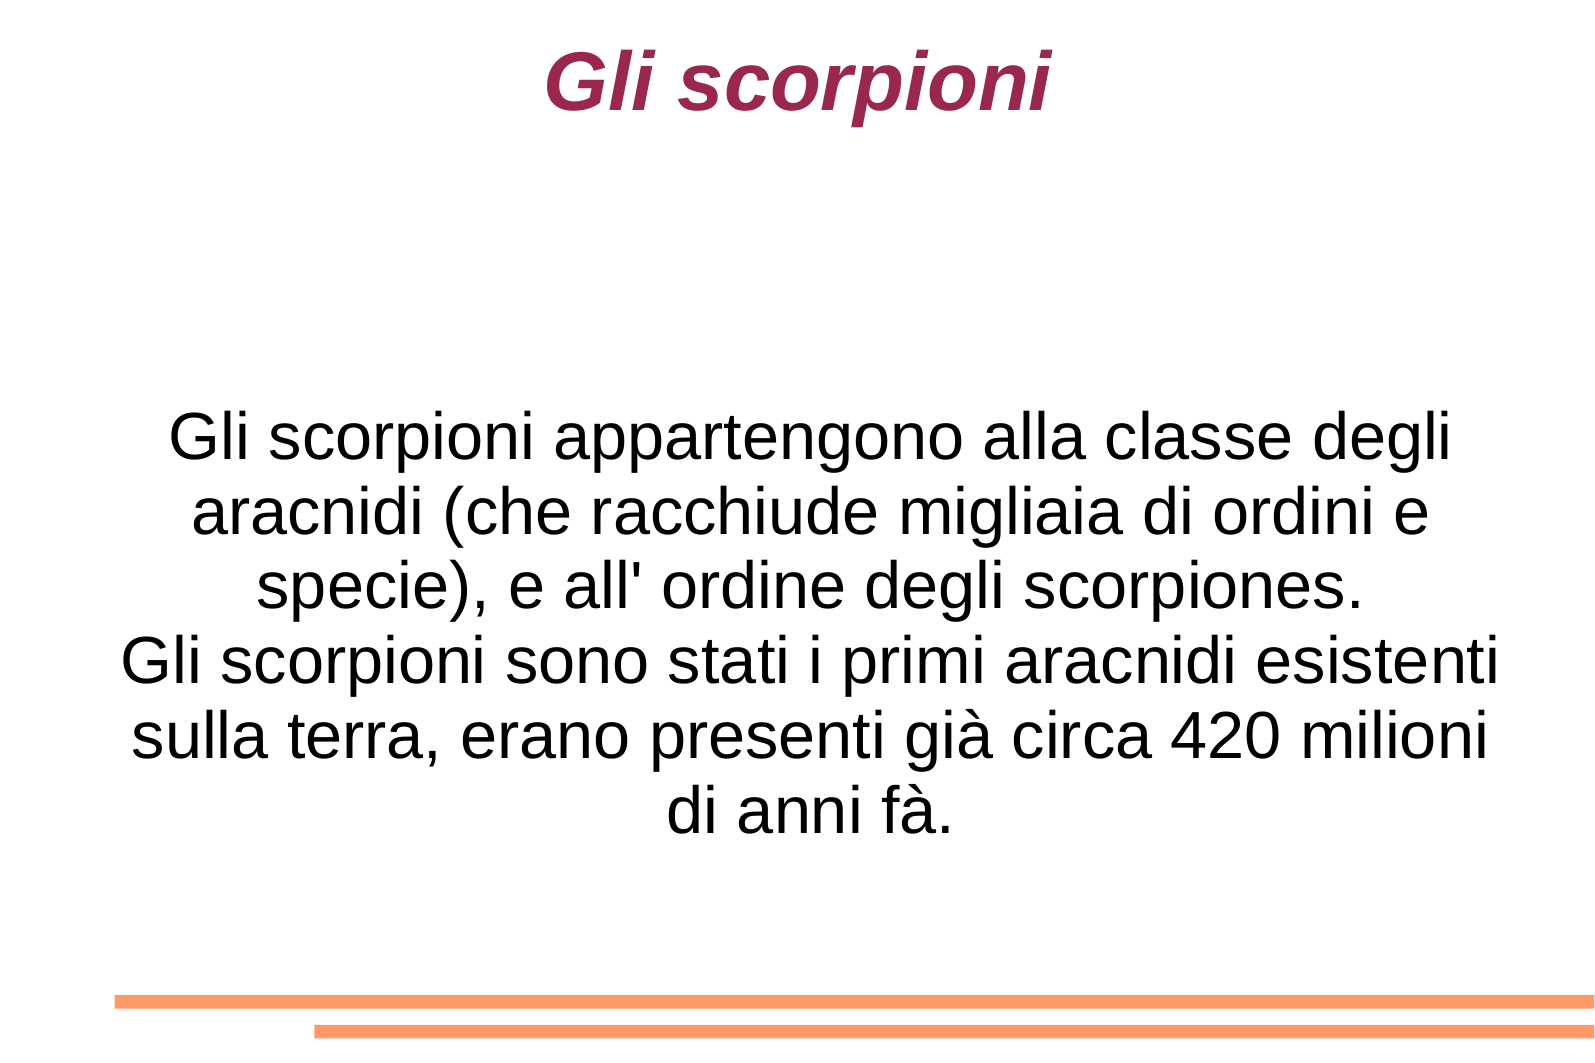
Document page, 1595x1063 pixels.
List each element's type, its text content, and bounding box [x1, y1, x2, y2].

title Gli scorpioni [117, 35, 1479, 222]
subtitle Gli scorpioni appartengono alla classe degli aracnidi (che racchiude migliaia di ordini e specie), e all' ordine degli scorpiones. Gli scorpioni sono stati i primi aracnidi esistenti sulla terra, erano presenti già circa 420 milioni di anni fà. [117, 276, 1505, 971]
